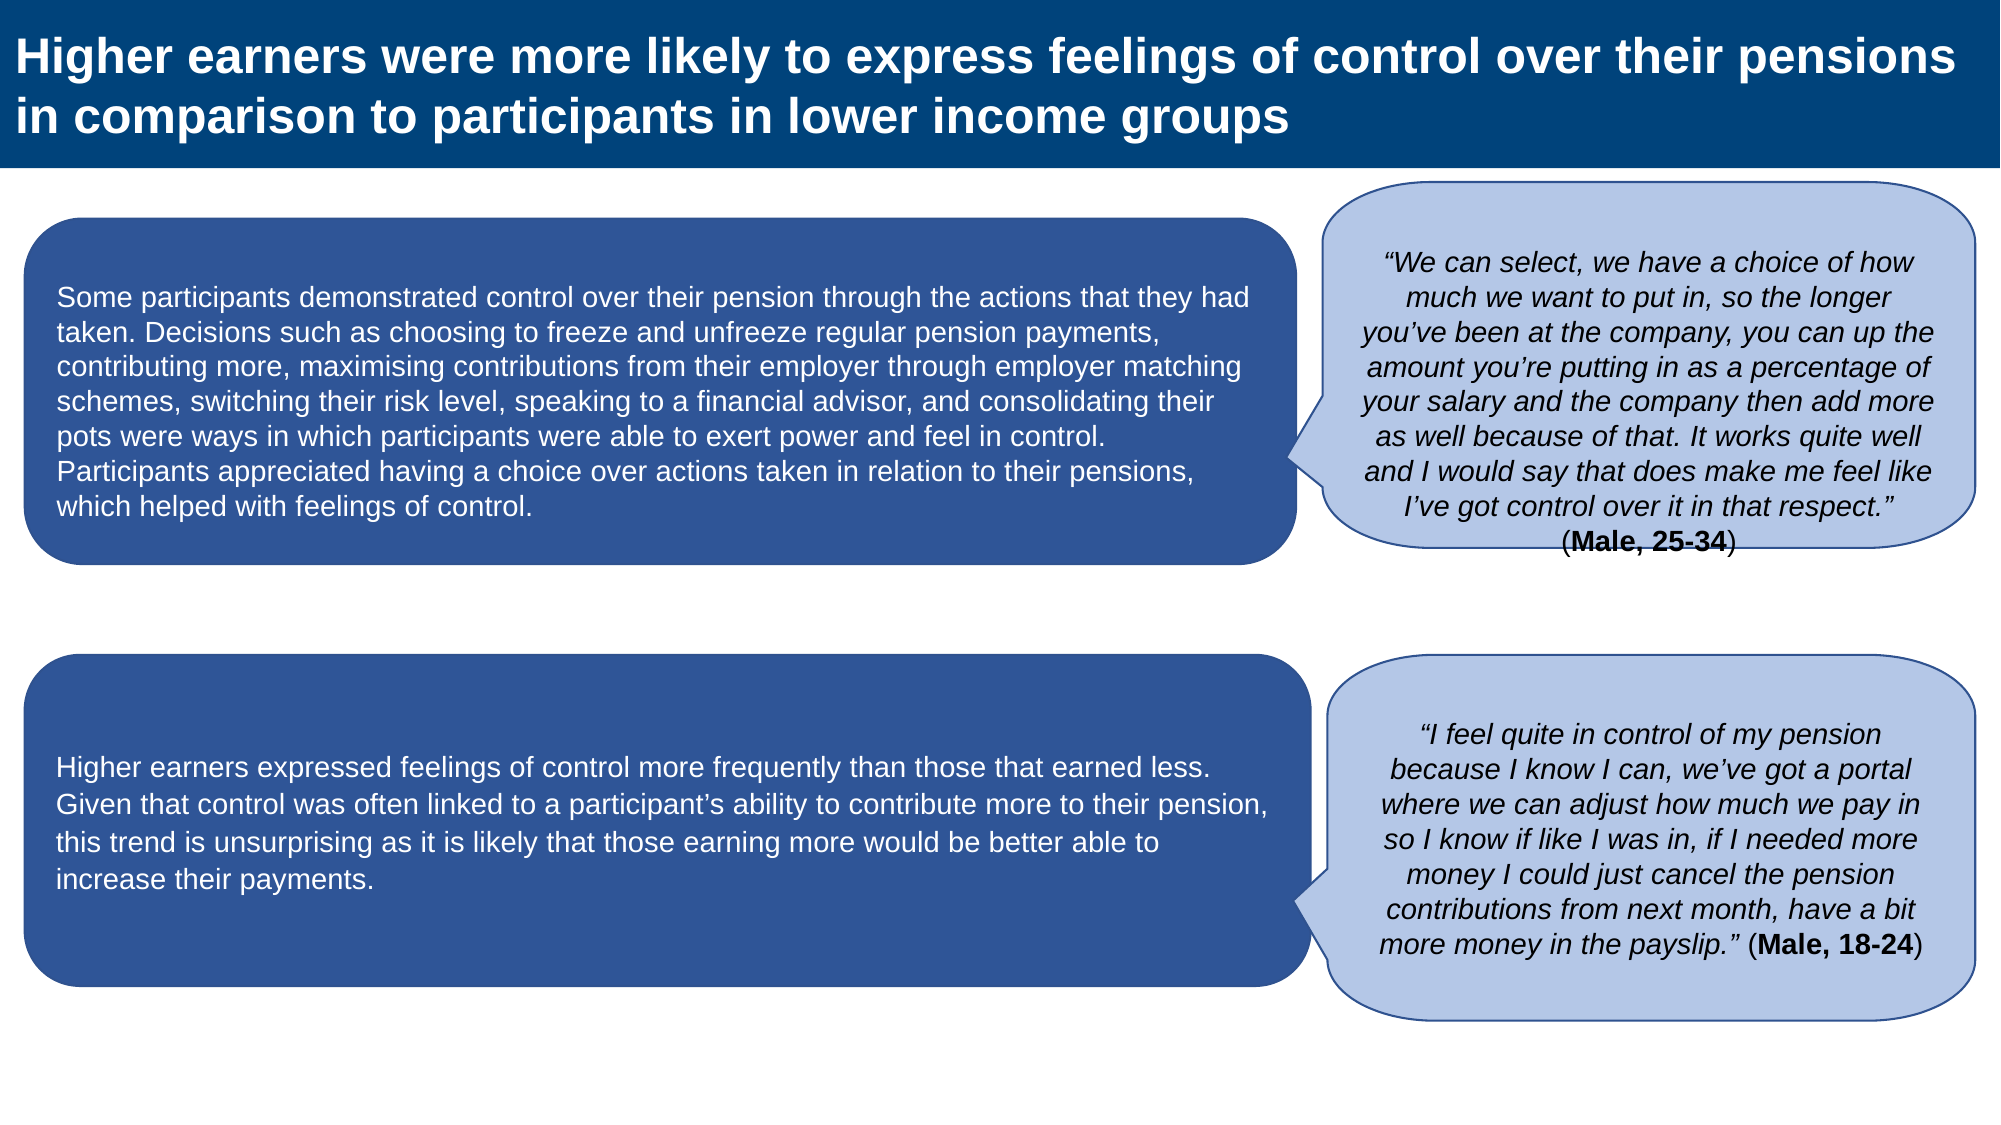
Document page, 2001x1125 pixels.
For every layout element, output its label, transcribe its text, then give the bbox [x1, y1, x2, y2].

text_box “I feel quite in control of my pension because I know I can, we’ve got a portal where we can adjust how much we pay in so I know if like I was in, if I needed more money I could just cancel the pension contributions from next month, have a bit more money in the payslip.” (Male, 18-24) [1292, 654, 1976, 1021]
title Higher earners were more likely to express feelings of control over their pensions in comparison to participants in lower income groups [0, 0, 2000, 169]
text_box Higher earners expressed feelings of control more frequently than those that earned less. Given that control was often linked to a participant’s ability to contribute more to their pension, this trend is unsurprising as it is likely that those earning more would be better able to increase their payments. [24, 654, 1311, 986]
text_box “We can select, we have a choice of how much we want to put in, so the longer you’ve been at the company, you can up the amount you’re putting in as a percentage of your salary and the company then add more as well because of that. It works quite well and I would say that does make me feel like I’ve got control over it in that respect.” (Male, 25-34) [1286, 182, 1976, 548]
text_box Some participants demonstrated control over their pension through the actions that they had taken. Decisions such as choosing to freeze and unfreeze regular pension payments, contributing more, maximising contributions from their employer through employer matching schemes, switching their risk level, speaking to a financial advisor, and consolidating their pots were ways in which participants were able to exert power and feel in control. Participants appreciated having a choice over actions taken in relation to their pensions, which helped with feelings of control. [24, 218, 1297, 565]
